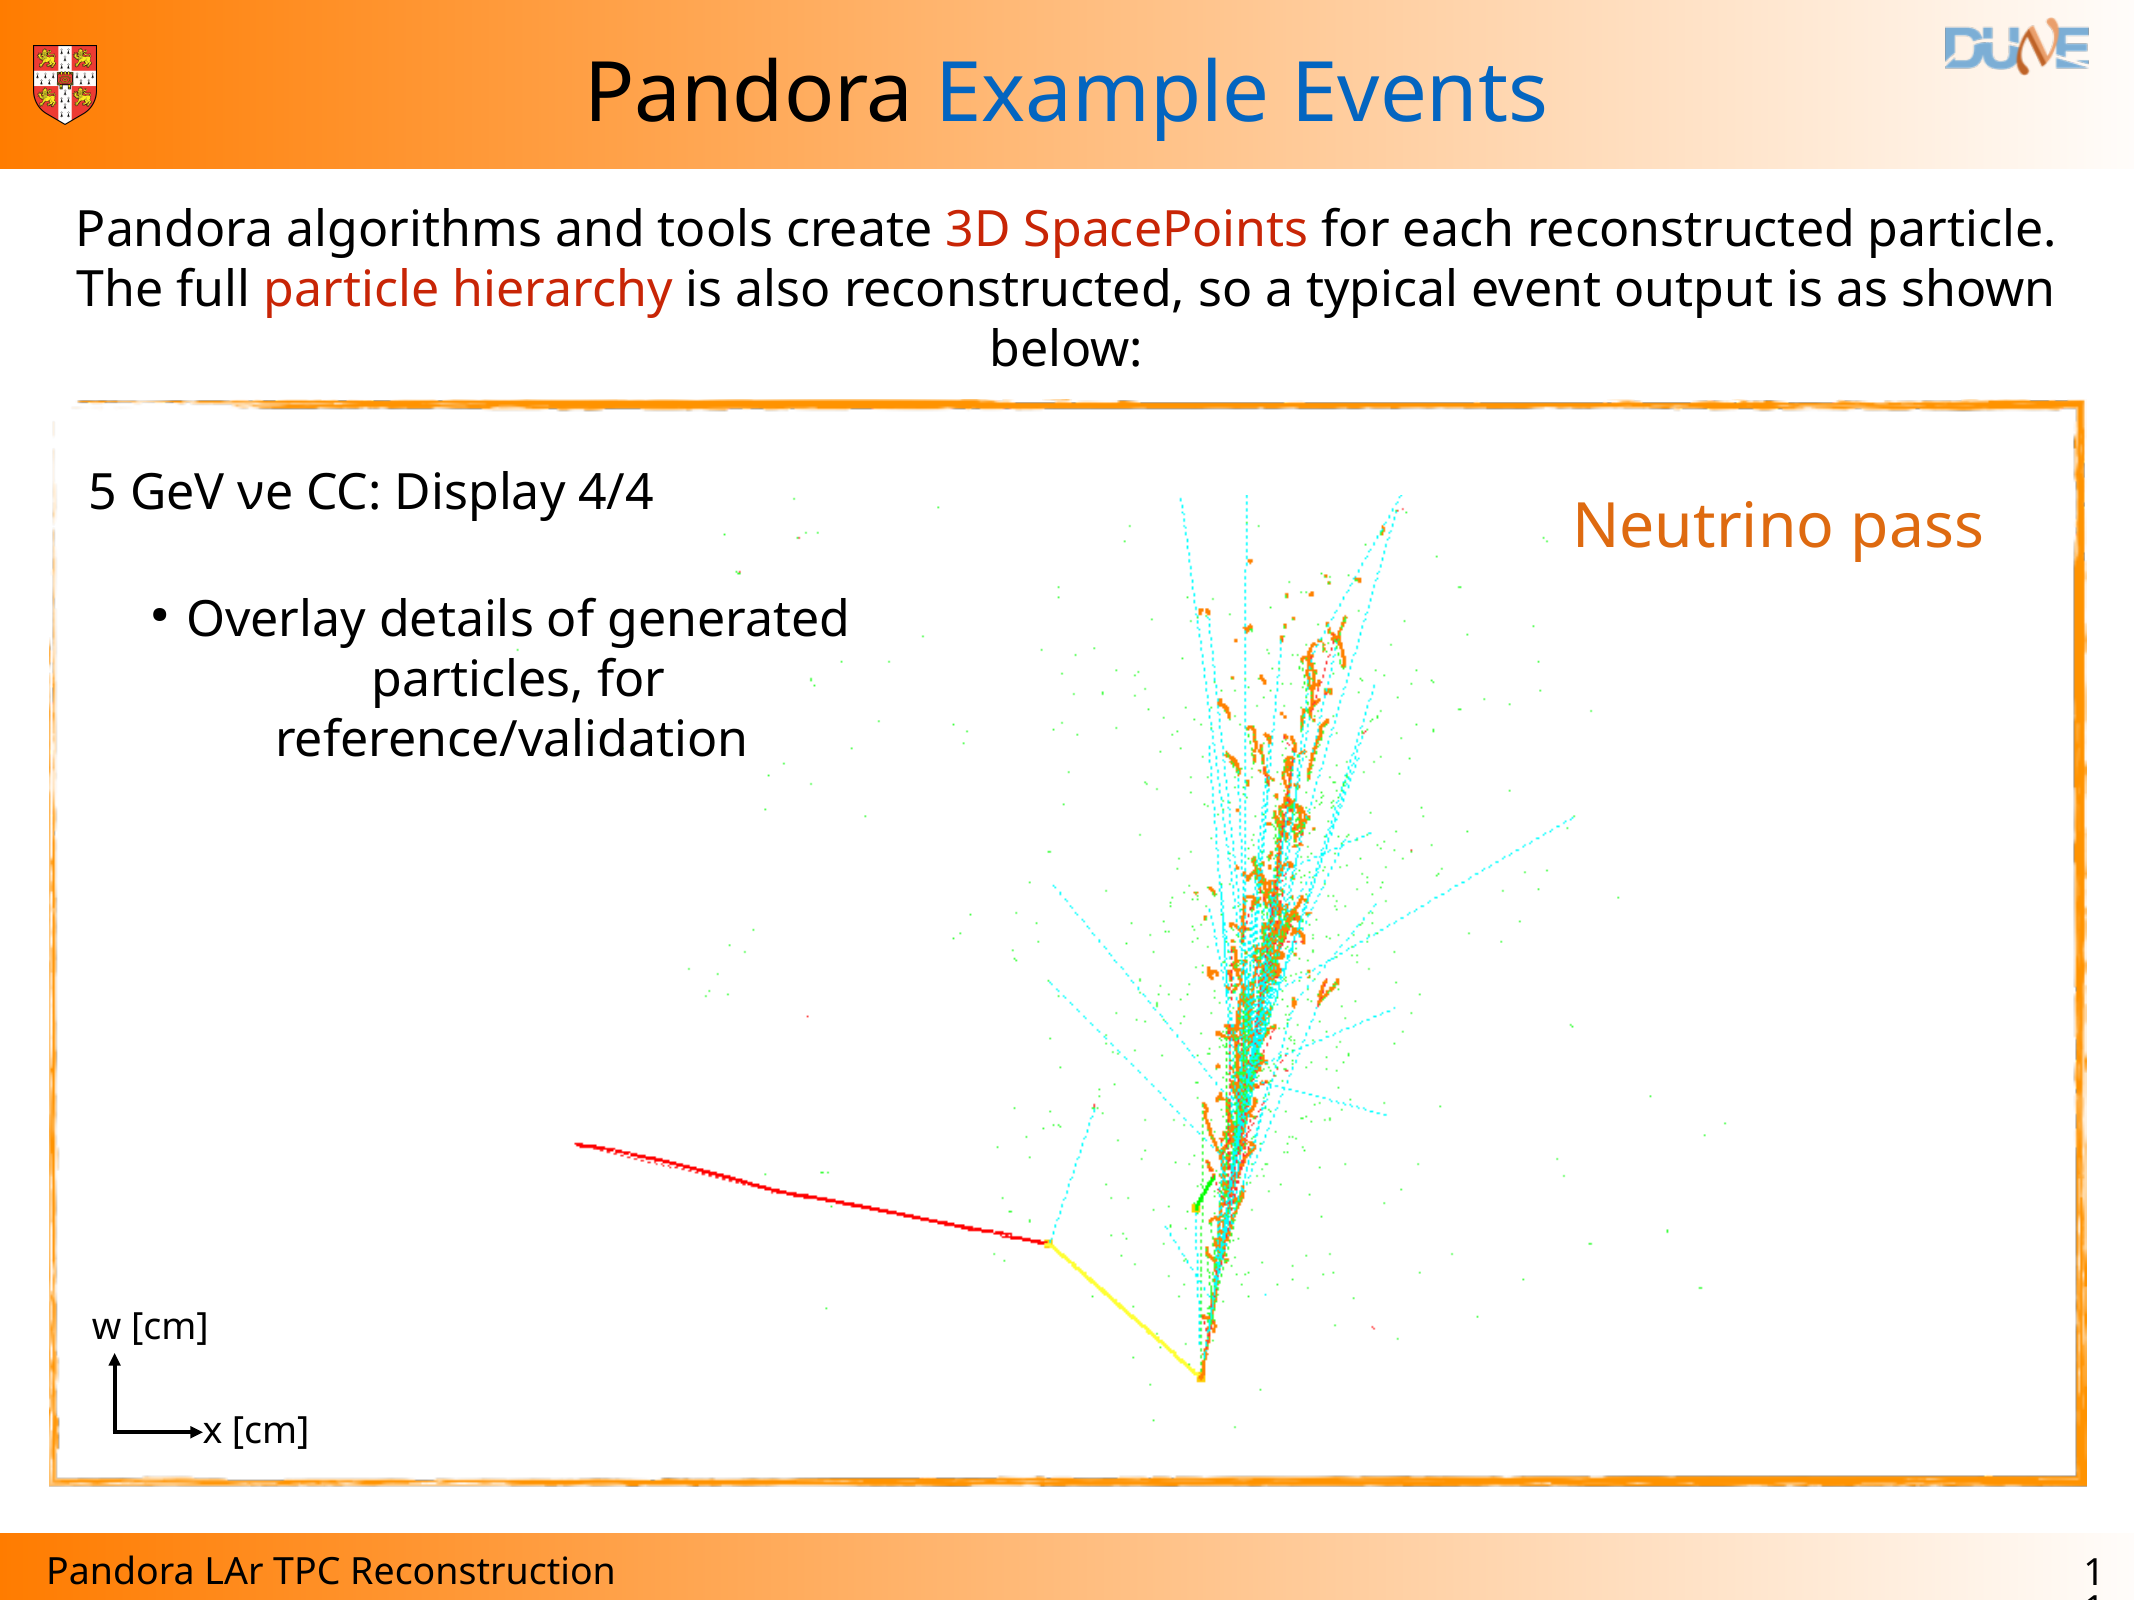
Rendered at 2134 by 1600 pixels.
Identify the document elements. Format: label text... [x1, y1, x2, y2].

text_box 5 GeV νe CC: Display 4/4 [80, 451, 723, 528]
picture [33, 45, 97, 125]
text_box x [cm] [194, 1397, 332, 1459]
picture [1944, 17, 2090, 76]
picture [49, 399, 2087, 1489]
text_box w [cm] [83, 1293, 230, 1355]
text_box Overlay details of generated particles, for reference/validation [94, 577, 908, 775]
text_box <number> [942, 0, 949, 27]
text_box Pandora algorithms and tools create 3D SpacePoints for each reconstructed particle. The full particle hierarchy is also reconstructed, so a typical event output is as shown below: [58, 188, 2075, 385]
text_box <number> [2075, 1539, 2132, 1600]
text_box w [cm] [433, 1533, 438, 1600]
text_box <number> [942, 1533, 949, 1600]
text_box Neutrino pass [1553, 477, 2003, 569]
text_box Pandora Example Events [208, 27, 1925, 150]
